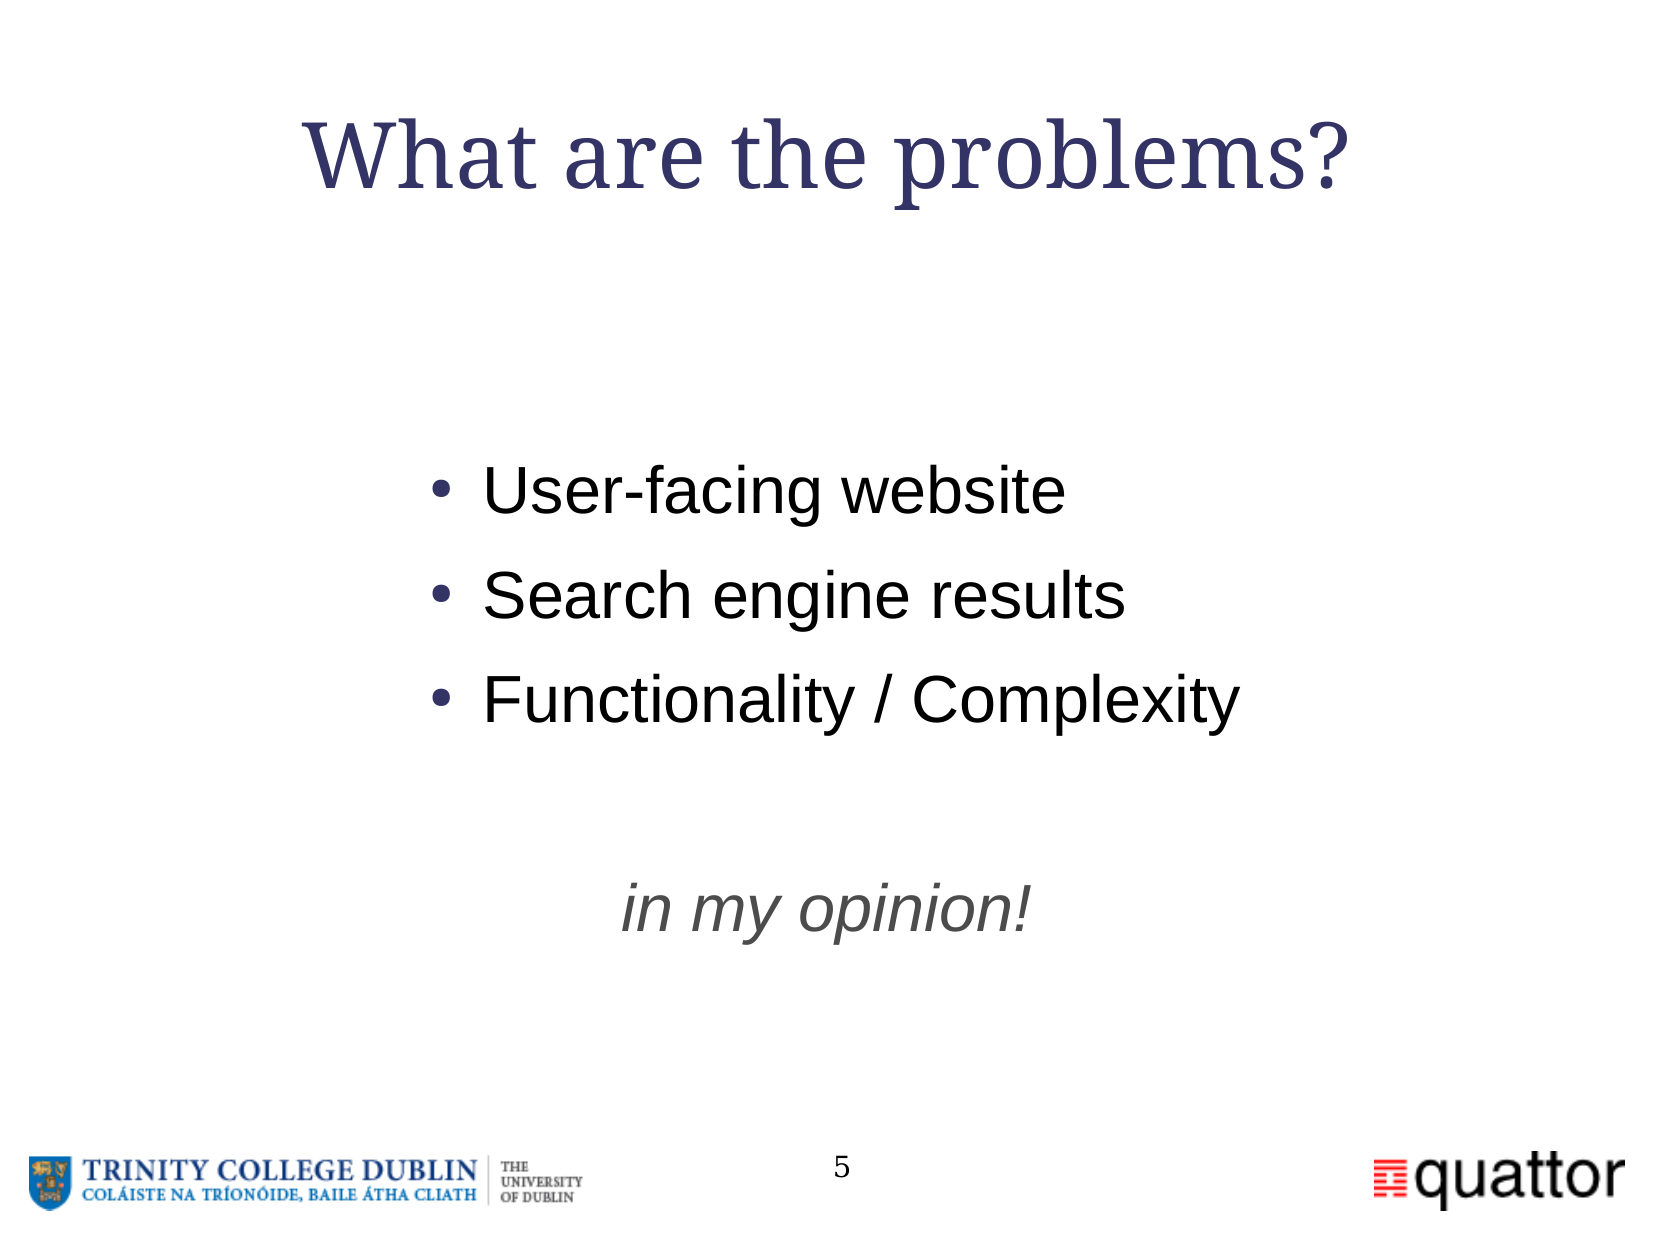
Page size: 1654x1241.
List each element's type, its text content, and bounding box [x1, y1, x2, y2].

list User-facing website Search engine results Functionality / Complexity in my opinion! [82, 290, 1571, 1109]
picture [29, 1155, 588, 1211]
title What are the problems? [82, 49, 1571, 257]
picture [1374, 1151, 1625, 1211]
